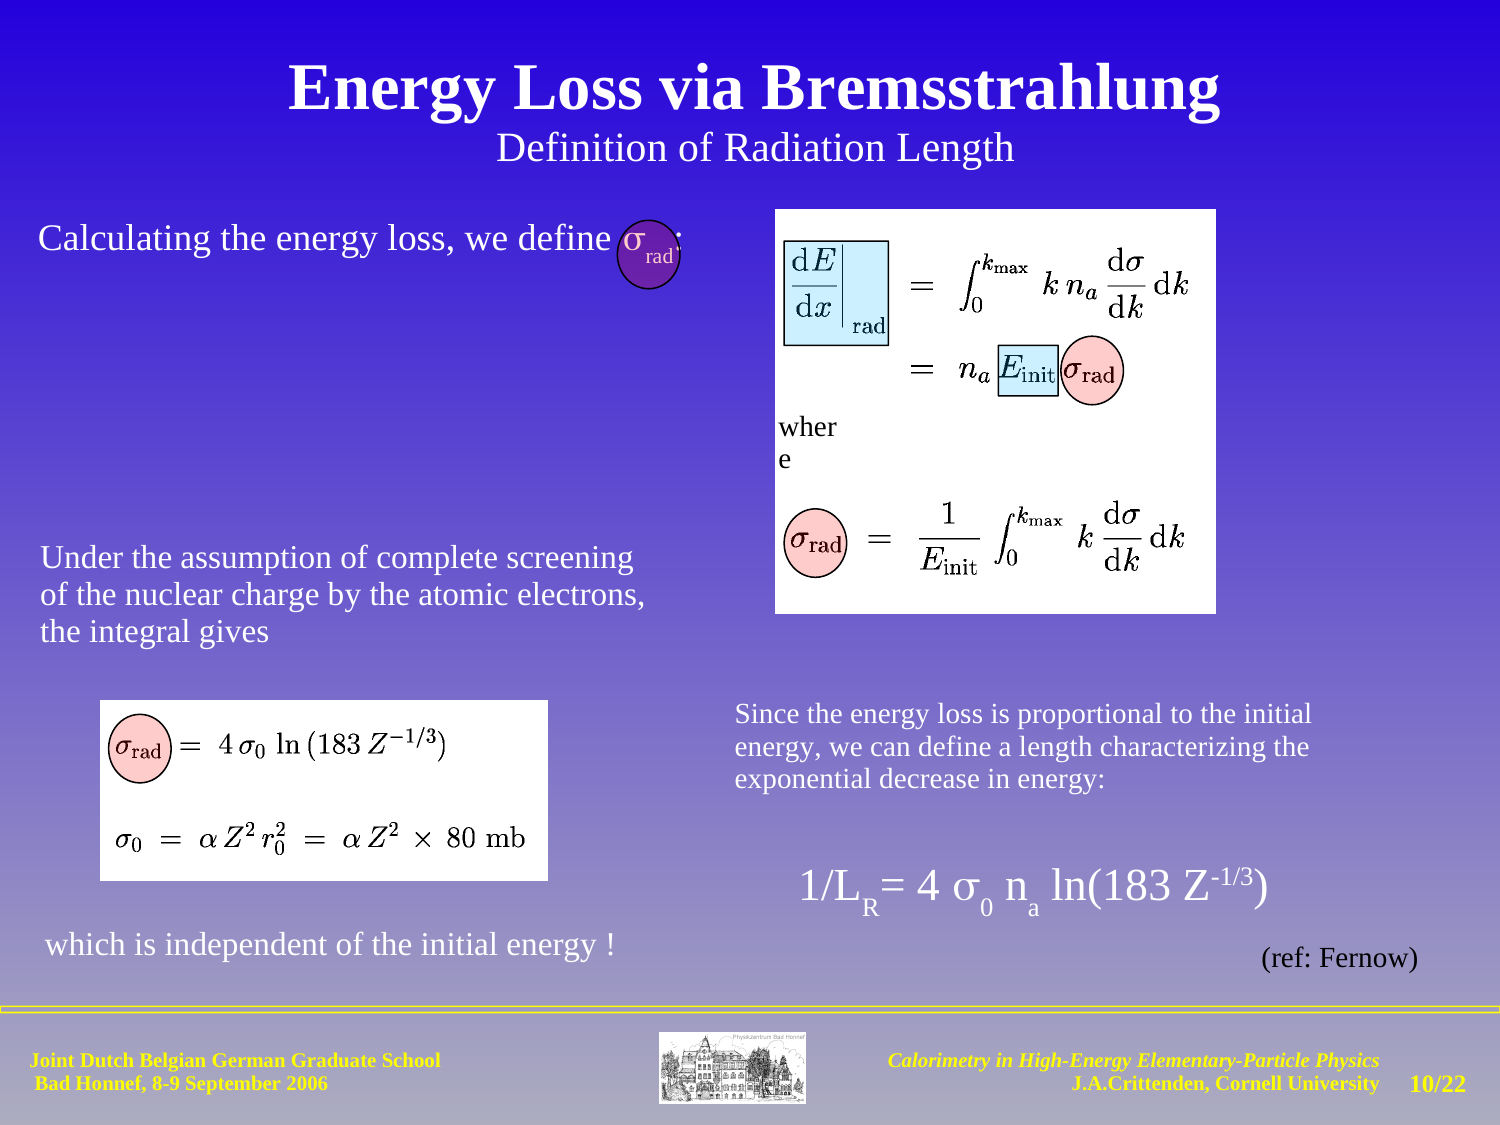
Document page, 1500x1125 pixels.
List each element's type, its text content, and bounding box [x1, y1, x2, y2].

title Energy Loss via Bremsstrahlung Definition of Radiation Length [118, 16, 1393, 205]
text_box which is independent of the initial energy ! [44, 925, 618, 963]
text_box [784, 241, 889, 346]
text_box [784, 508, 847, 578]
picture [100, 700, 548, 881]
text_box where [778, 410, 850, 476]
text_box (ref: Fernow) [1261, 941, 1463, 975]
picture [775, 209, 1216, 614]
text_box [108, 714, 172, 783]
picture [659, 1032, 806, 1104]
text_box [1060, 336, 1124, 405]
subtitle Since the energy loss is proportional to the initial energy, we can define a length characterizing the exponential decrease in energy: 1/LR= 4 0 na ln(183 Z-1/3) [734, 687, 1333, 932]
text_box Calculating the energy loss, we define rad: [37, 217, 685, 268]
text_box [617, 220, 680, 289]
text_box [998, 345, 1059, 396]
text_box Under the assumption of complete screening of the nuclear charge by the atomic electrons, the integral gives [40, 538, 655, 650]
